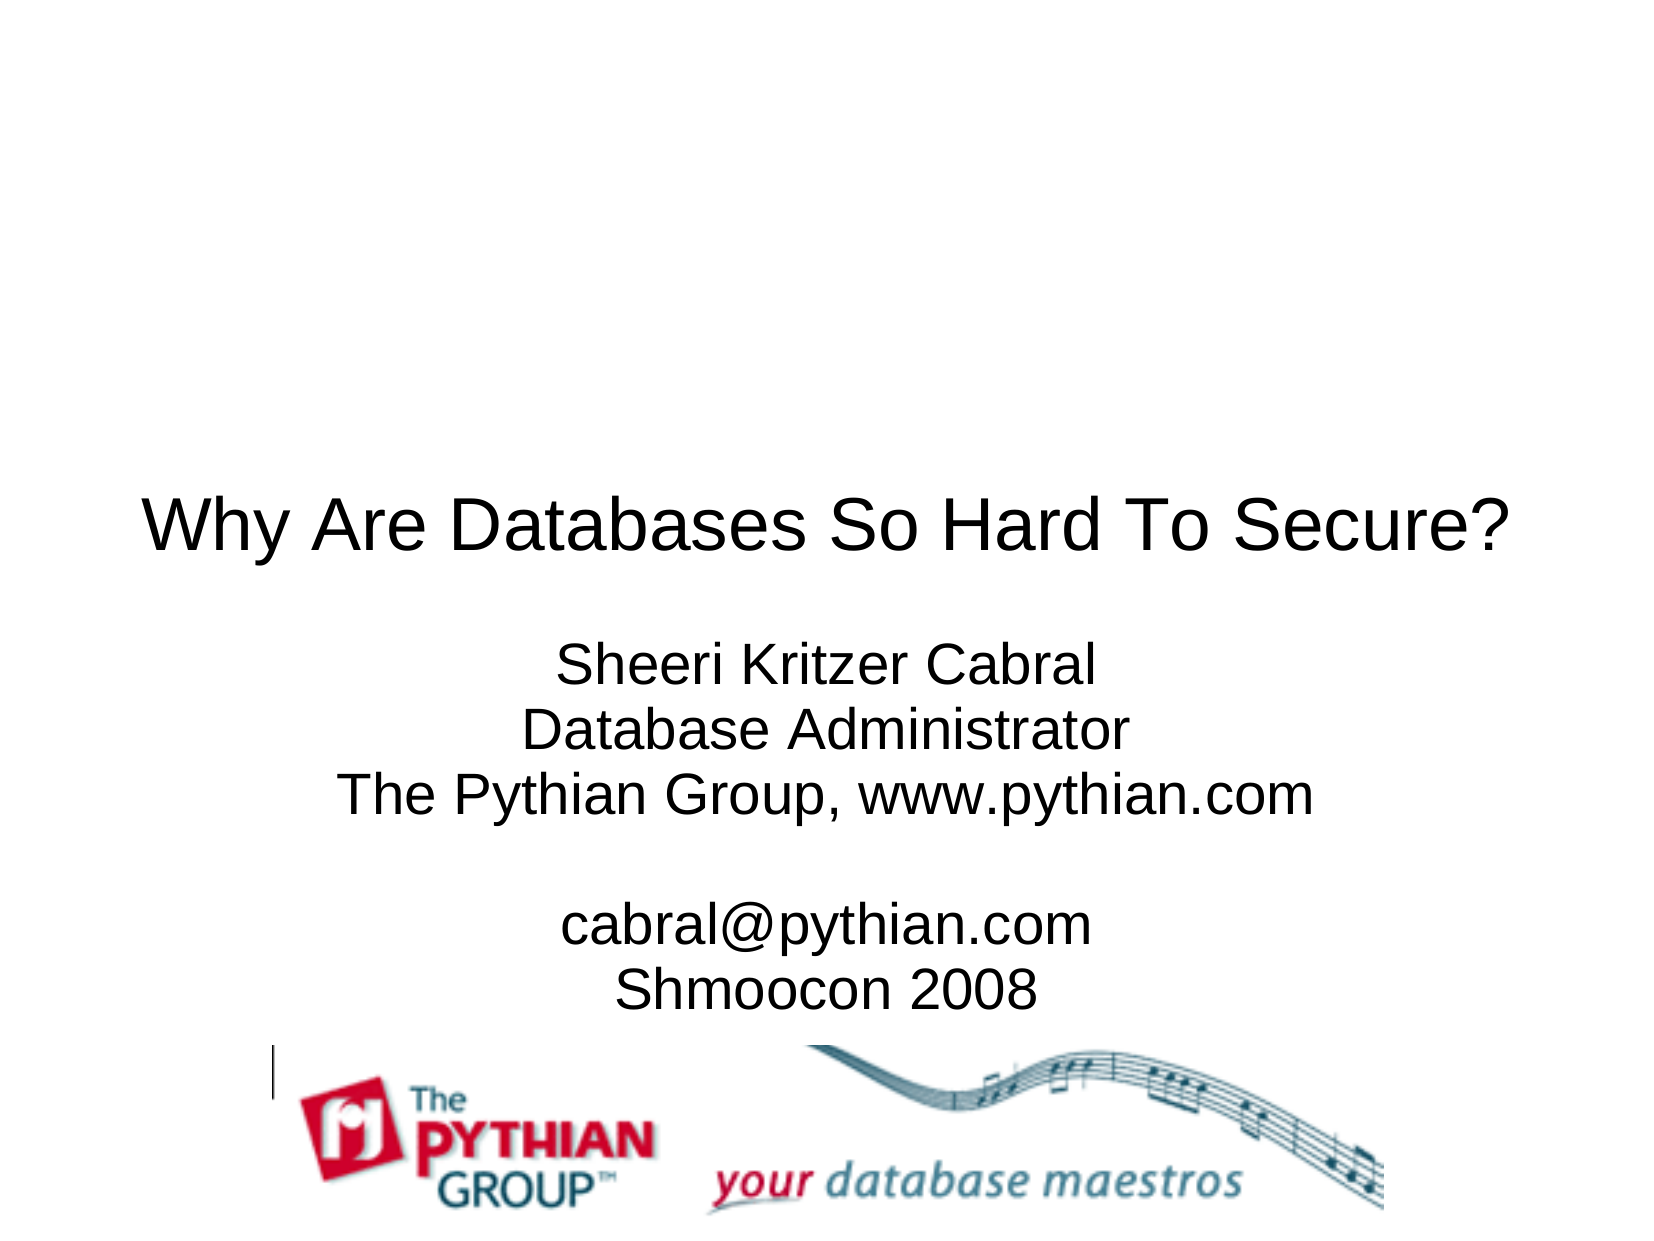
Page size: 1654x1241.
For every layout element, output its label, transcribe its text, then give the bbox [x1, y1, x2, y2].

picture [272, 1102, 1384, 1241]
subtitle Why Are Databases So Hard To Secure? Sheeri Kritzer Cabral Database Administrator The Pythian Group, www.pythian.com cabral@pythian.com Shmoocon 2008 [82, 66, 1571, 1102]
